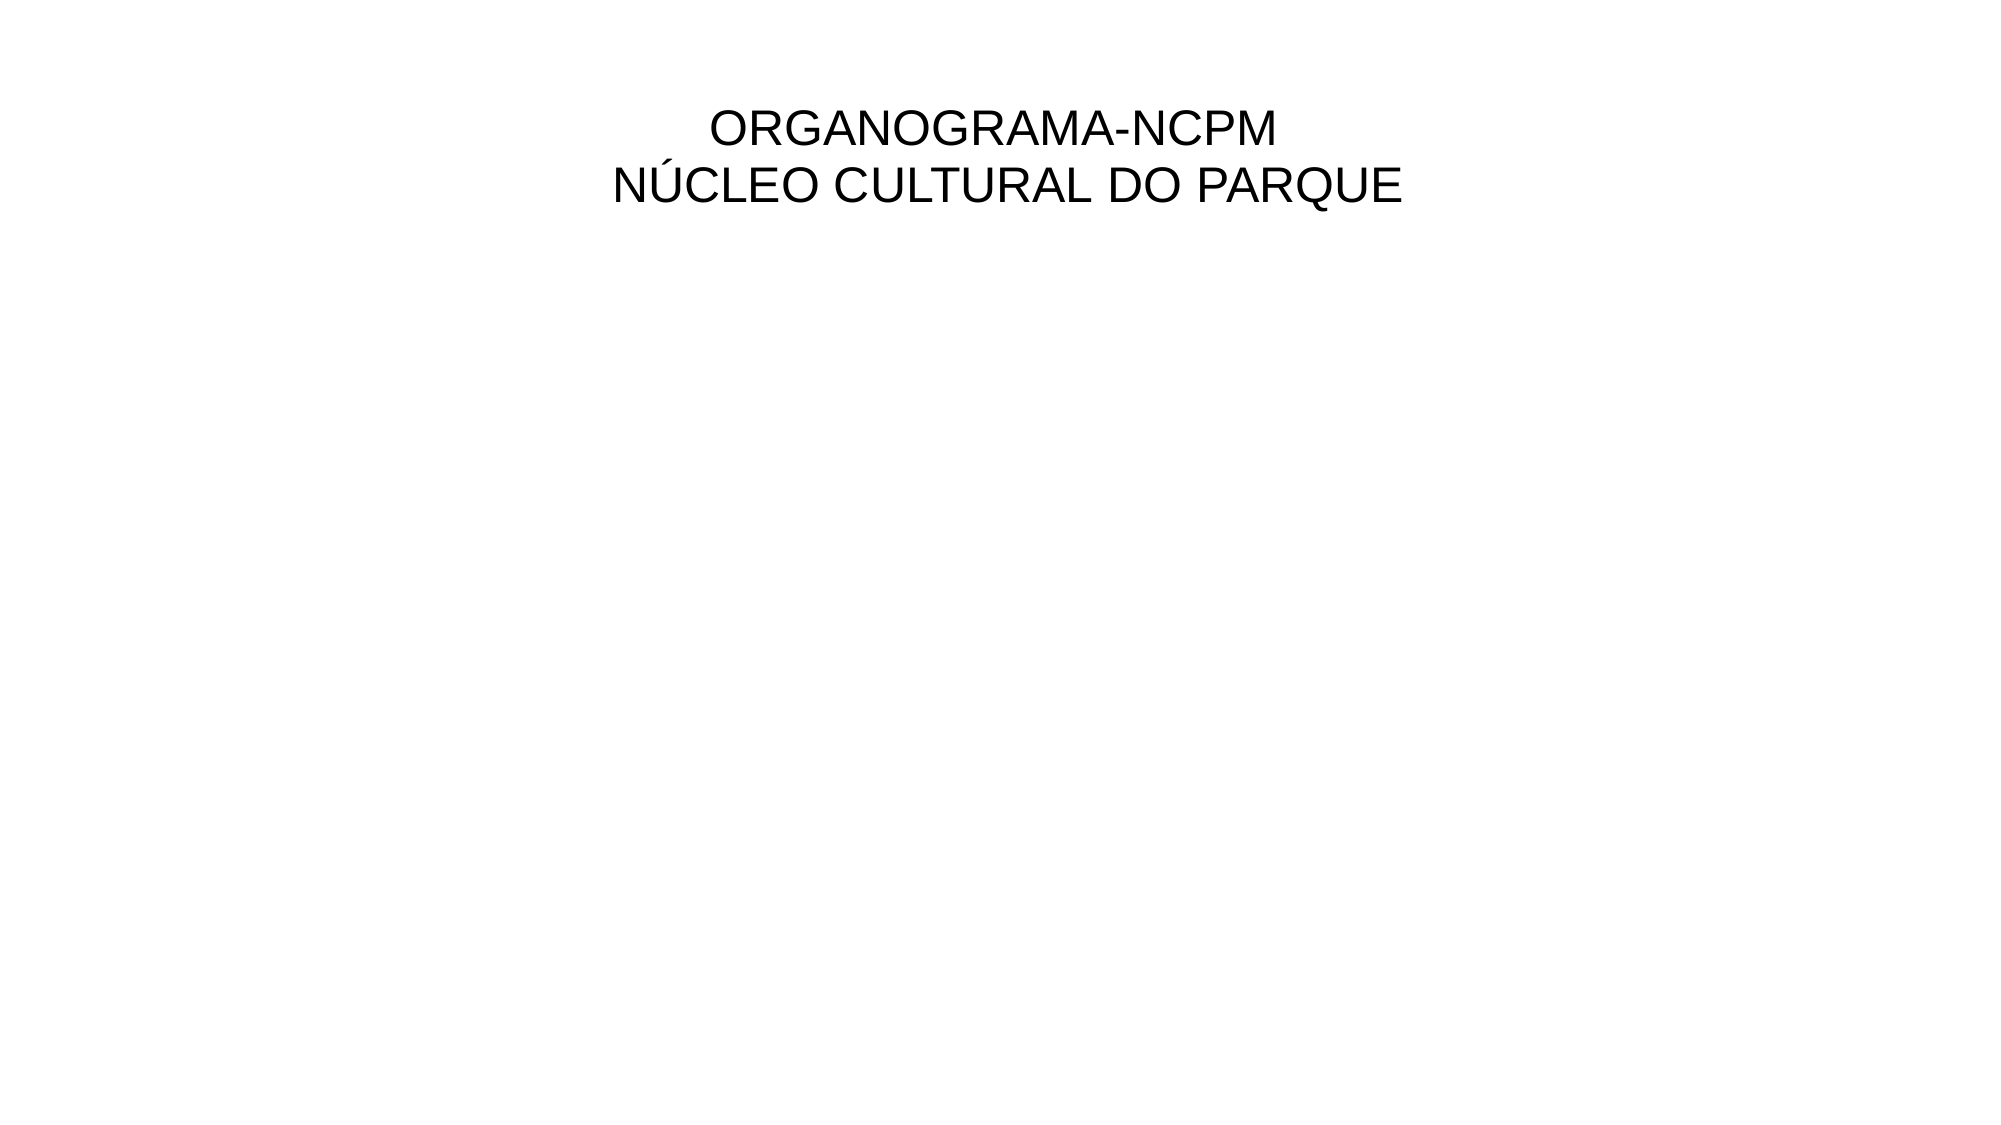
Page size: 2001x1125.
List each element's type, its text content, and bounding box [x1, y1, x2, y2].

text_box ORGANOGRAMA-NCPM NÚCLEO CULTURAL DO PARQUE [612, 99, 1437, 213]
